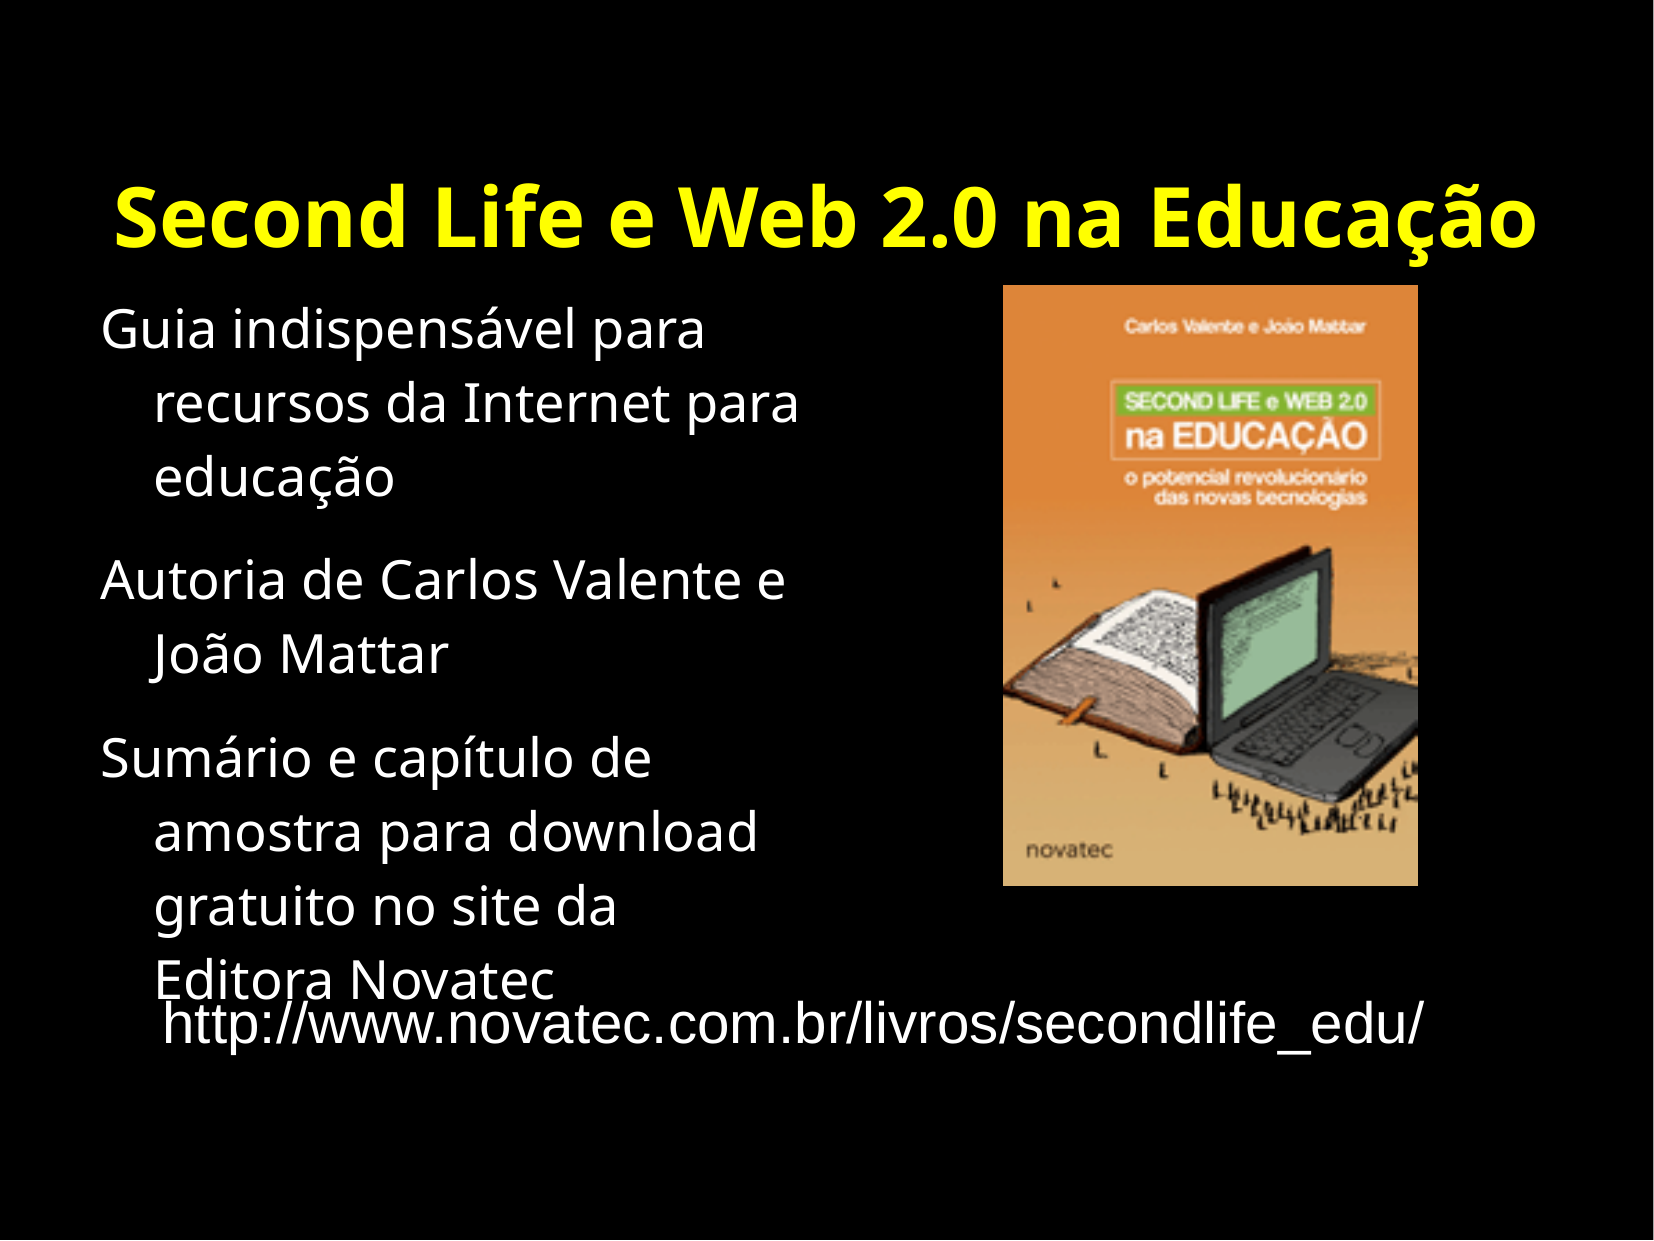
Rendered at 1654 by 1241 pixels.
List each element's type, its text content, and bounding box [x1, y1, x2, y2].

text_box http://www.novatec.com.br/livros/secondlife_edu/ [147, 983, 1441, 1063]
title Second Life e Web 2.0 na Educação [82, 24, 1571, 282]
picture [1003, 285, 1418, 886]
list Guia indispensável para recursos da Internet para educação Autoria de Carlos Valente e João Mattar Sumário e capítulo de amostra para download gratuito no site da Editora Novatec [82, 290, 809, 1109]
